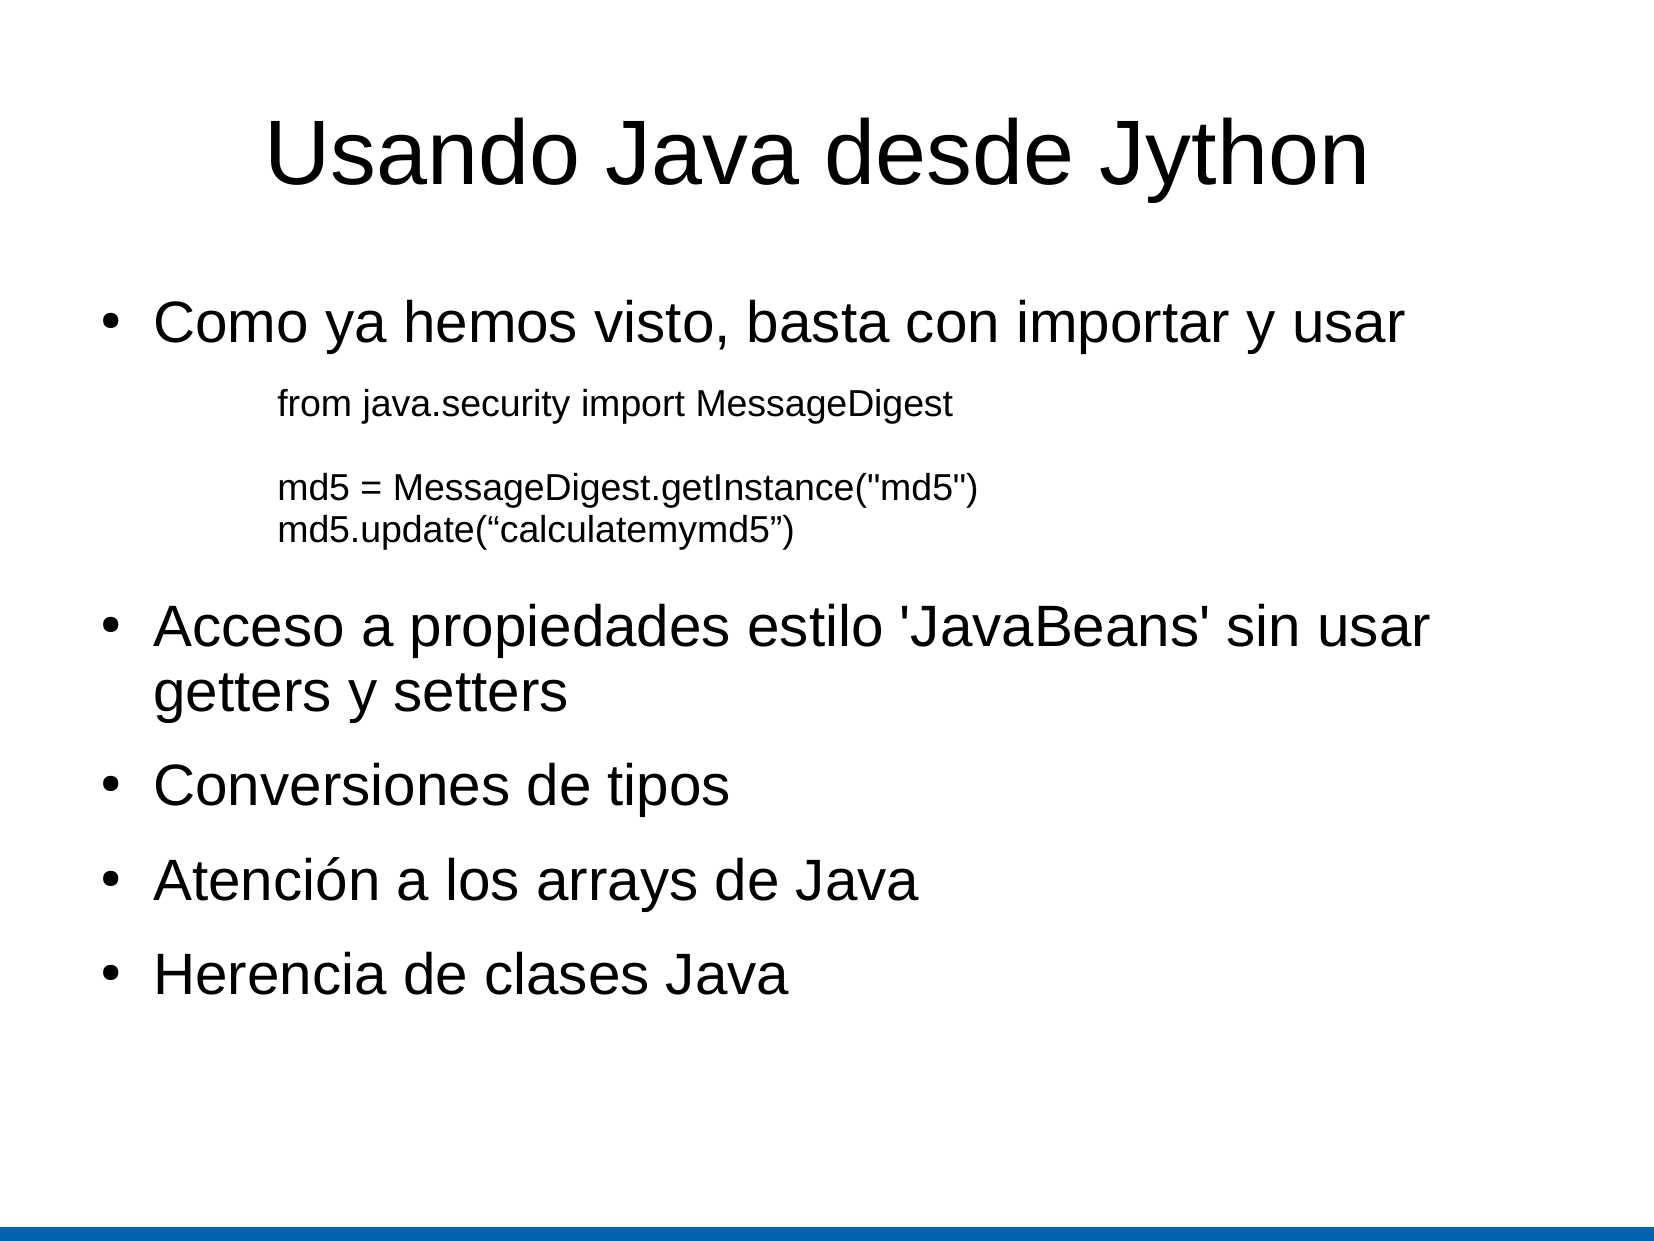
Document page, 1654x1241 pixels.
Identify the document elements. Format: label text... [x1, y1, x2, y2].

list Como ya hemos visto, basta con importar y usar Acceso a propiedades estilo 'JavaBeans' sin usar getters y setters Conversiones de tipos Atención a los arrays de Java Herencia de clases Java [82, 290, 1571, 1109]
title Usando Java desde Jython [82, 49, 1571, 257]
text_box from java.security import MessageDigest md5 = MessageDigest.getInstance("md5") md5.update(“calculatemymd5”) [262, 375, 1269, 642]
